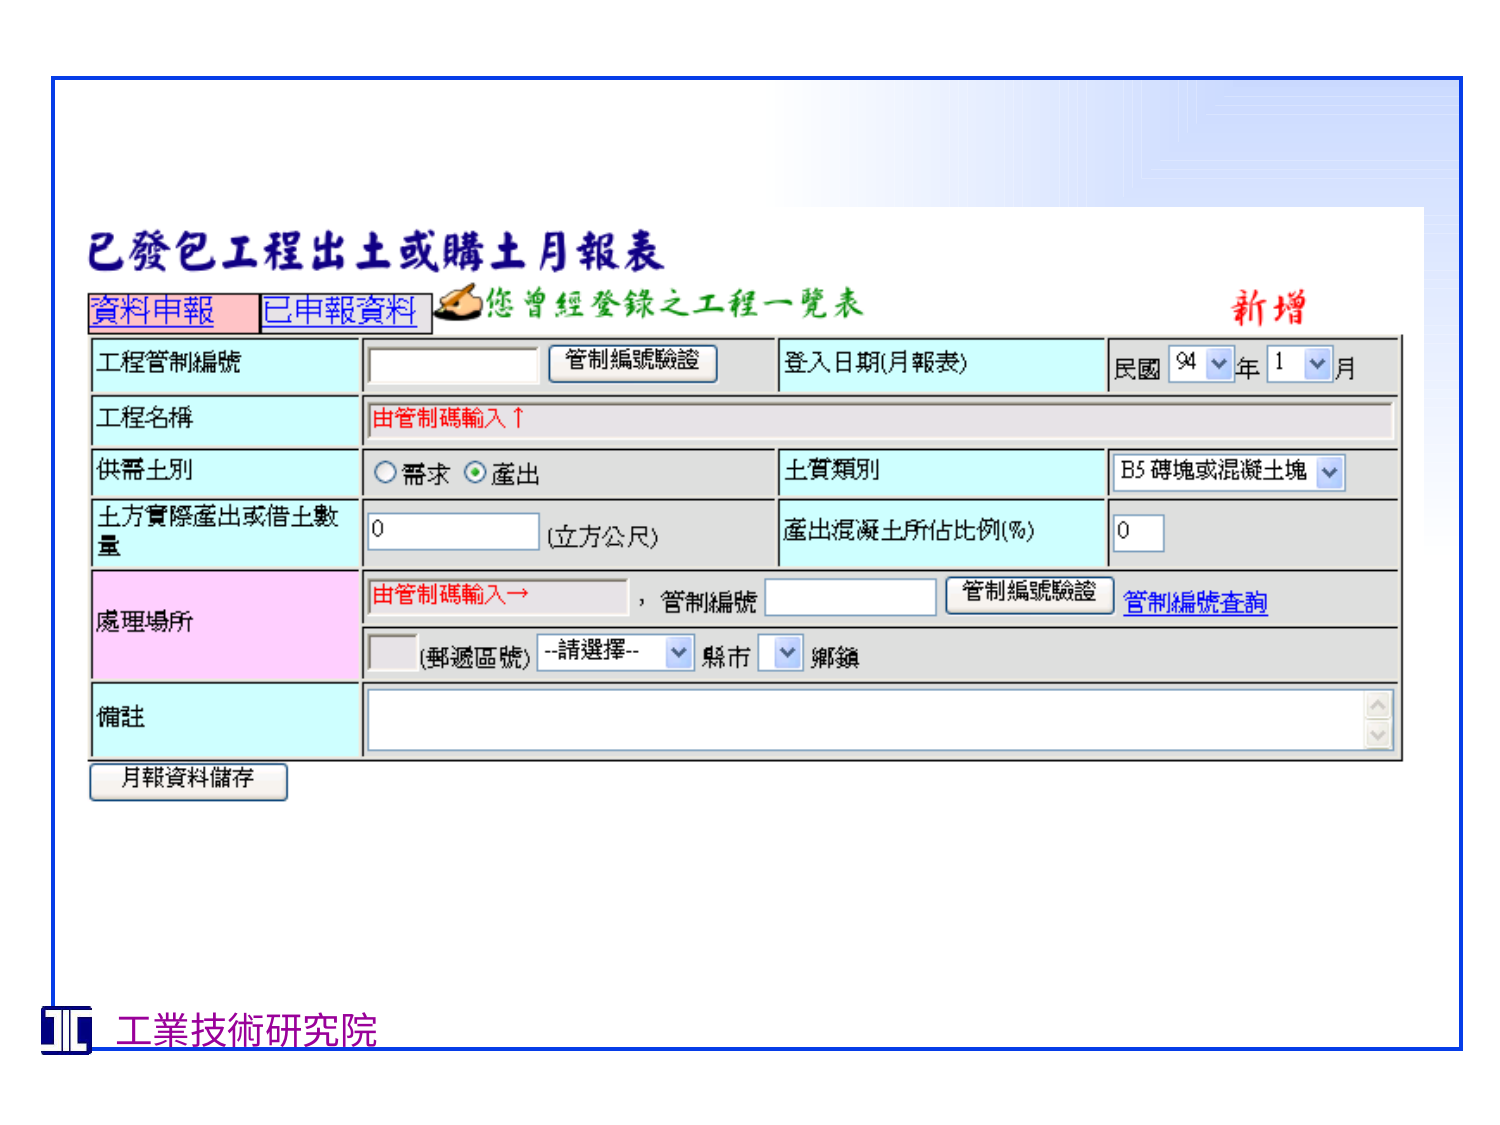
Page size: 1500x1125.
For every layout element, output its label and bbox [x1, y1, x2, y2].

picture [76, 208, 1424, 831]
